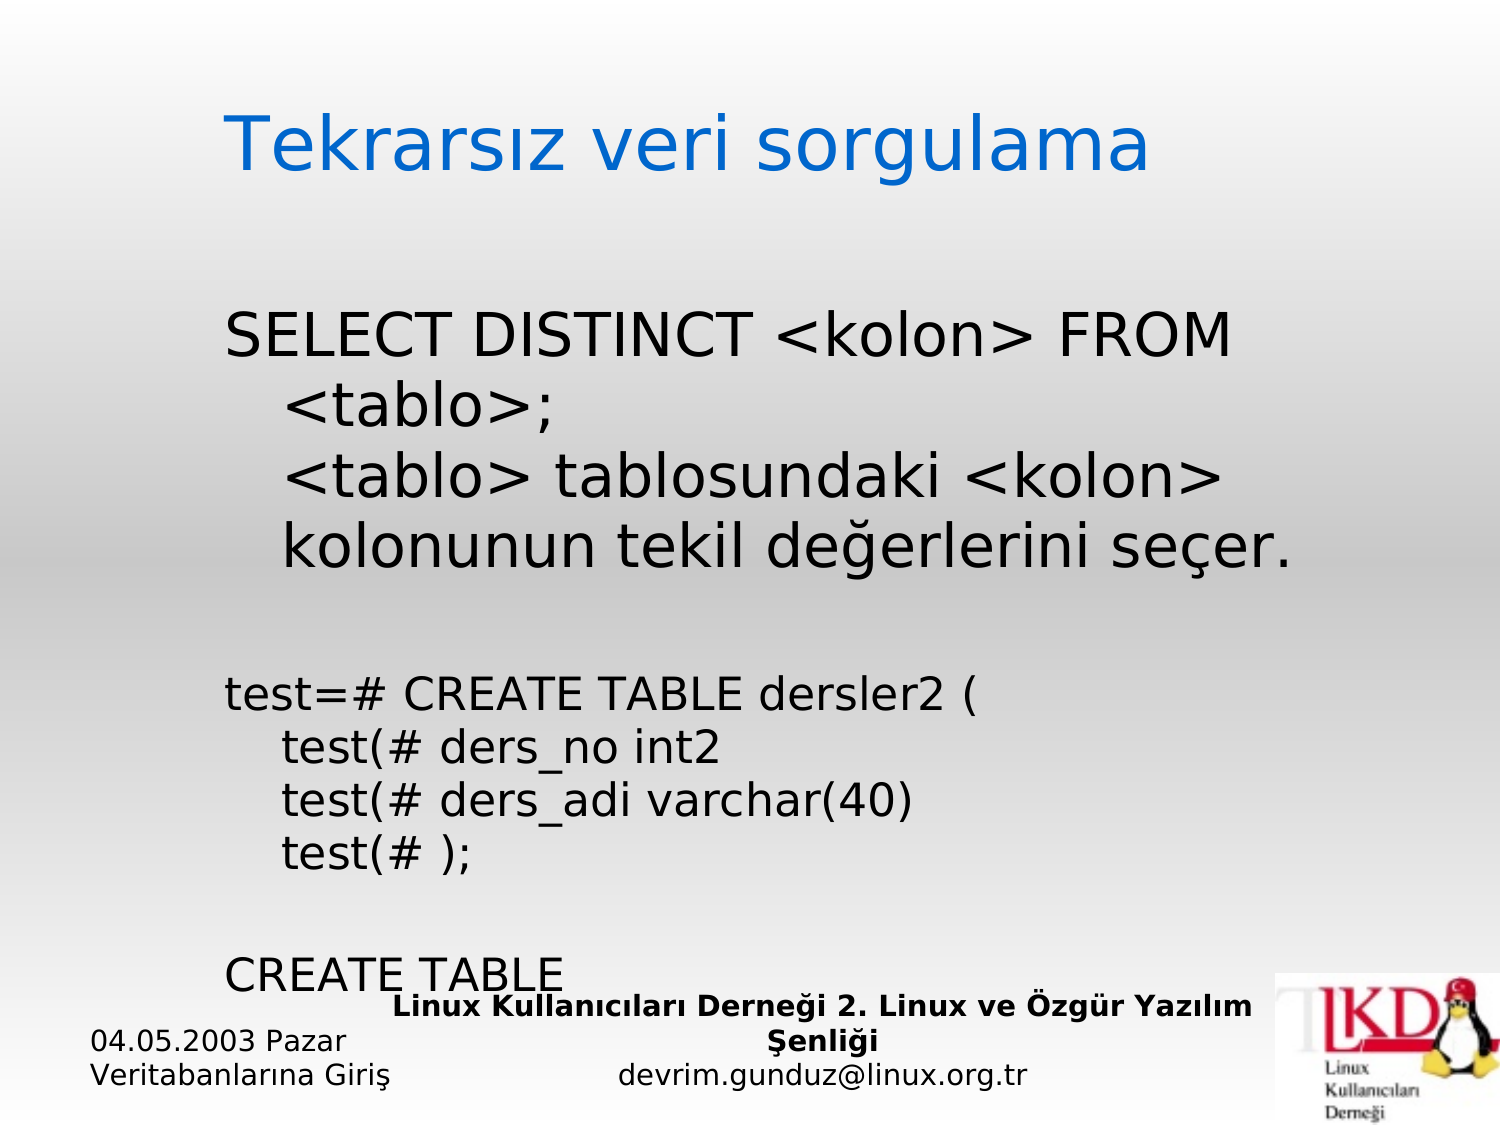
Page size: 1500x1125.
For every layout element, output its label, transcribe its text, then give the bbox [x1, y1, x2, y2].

list SELECT DISTINCT <kolon> FROM <tablo>; <tablo> tablosundaki <kolon> kolonunun tekil değerlerini seçer. test=# CREATE TABLE dersler2 ( test(# ders_no int2 test(# ders_adi varchar(40) test(# ); CREATE TABLE [224, 299, 1425, 1003]
picture [1275, 973, 1500, 1125]
title Tekrarsız veri sorgulama [224, 49, 1425, 238]
